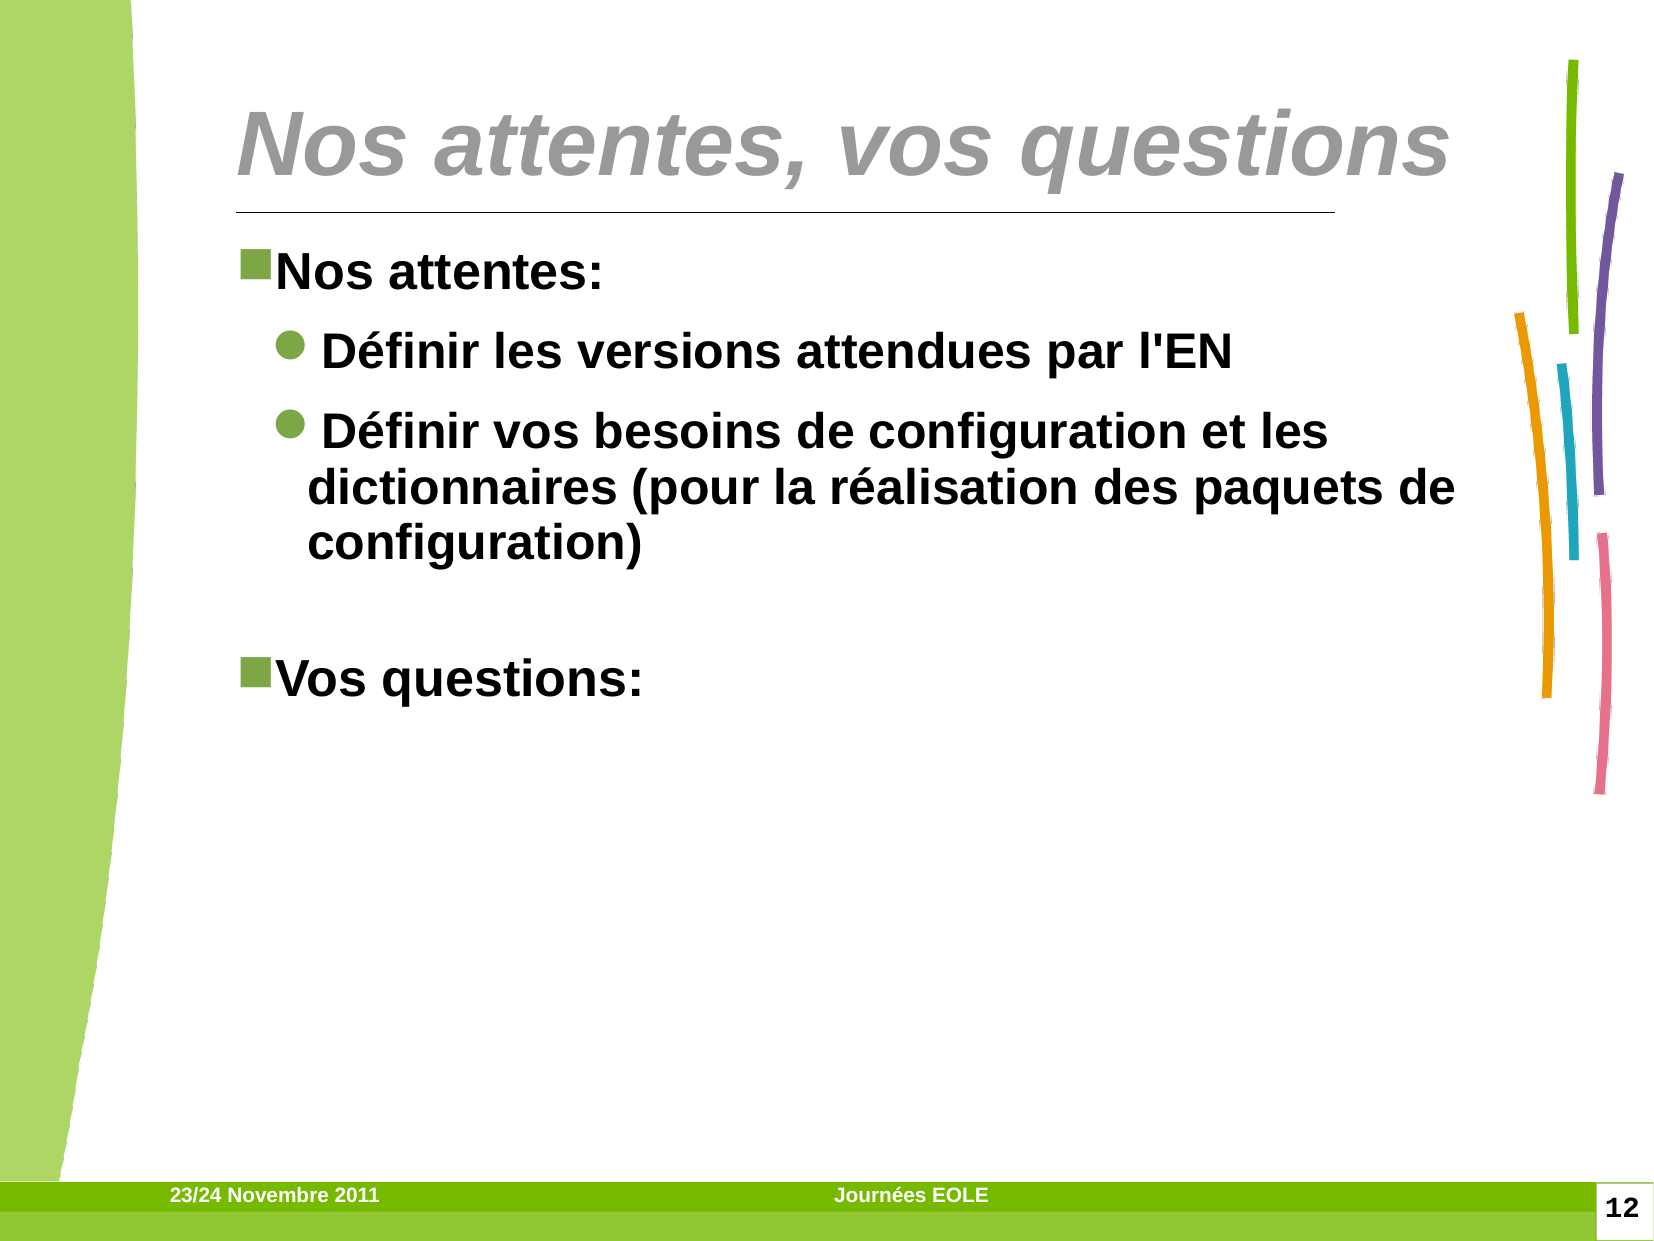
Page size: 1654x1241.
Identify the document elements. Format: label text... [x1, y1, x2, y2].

list Nos attentes: Définir les versions attendues par l'EN Définir vos besoins de configuration et les dictionnaires (pour la réalisation des paquets de configuration) Vos questions: [236, 242, 1506, 1114]
picture [0, 0, 1654, 1241]
title Nos attentes, vos questions [236, 69, 1536, 218]
